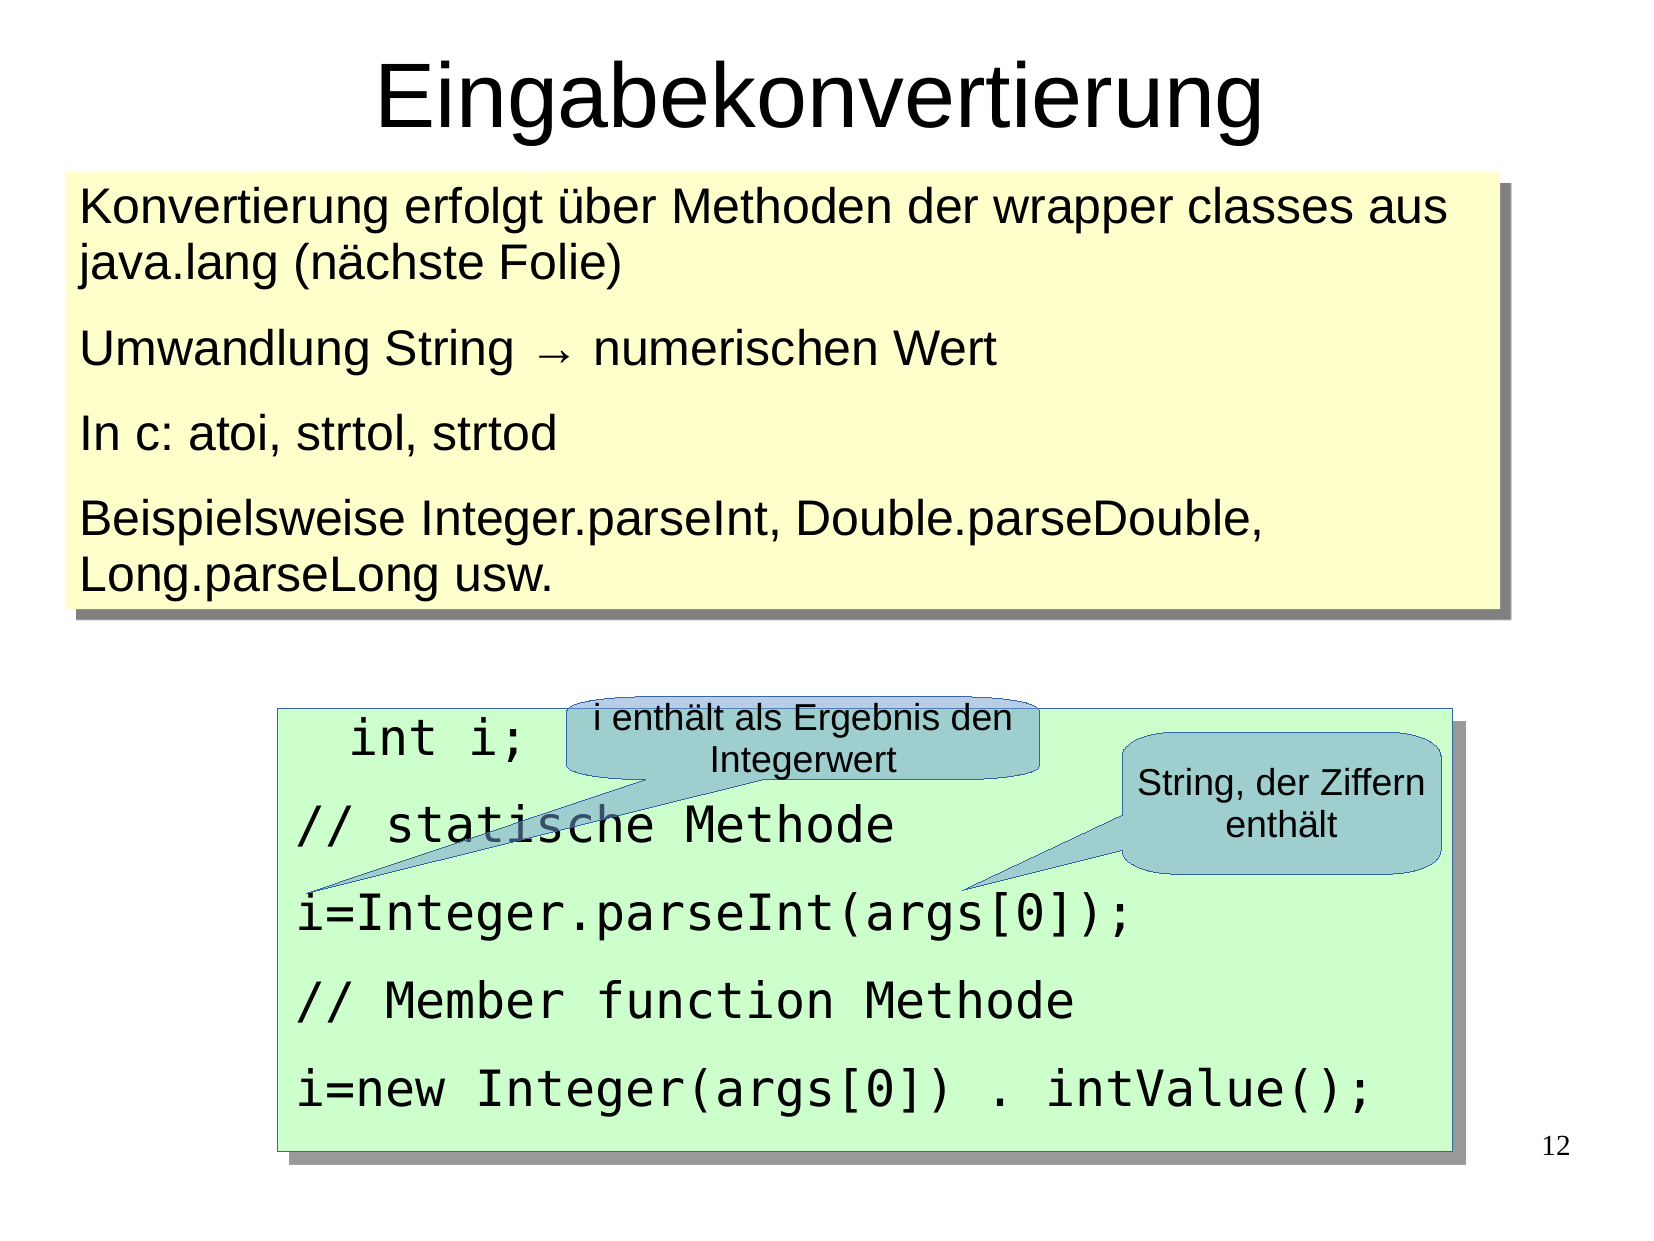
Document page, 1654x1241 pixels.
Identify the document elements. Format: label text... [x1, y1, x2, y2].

text_box i enthält als Ergebnis den Integerwert [306, 696, 1040, 894]
list int i; // statische Methode i=Integer.parseInt(args[0]); // Member function Methode i=new Integer(args[0]) . intValue(); [277, 708, 1453, 1152]
title Eingabekonvertierung [76, 0, 1565, 193]
text_box Konvertierung erfolgt über Methoden der wrapper classes aus java.lang (nächste Folie) Umwandlung String → numerischen Wert In c: atoi, strtol, strtod Beispielsweise Integer.parseInt, Double.parseDouble, Long.parseLong usw. [65, 171, 1501, 610]
text_box String, der Ziffern enthält [962, 732, 1442, 891]
